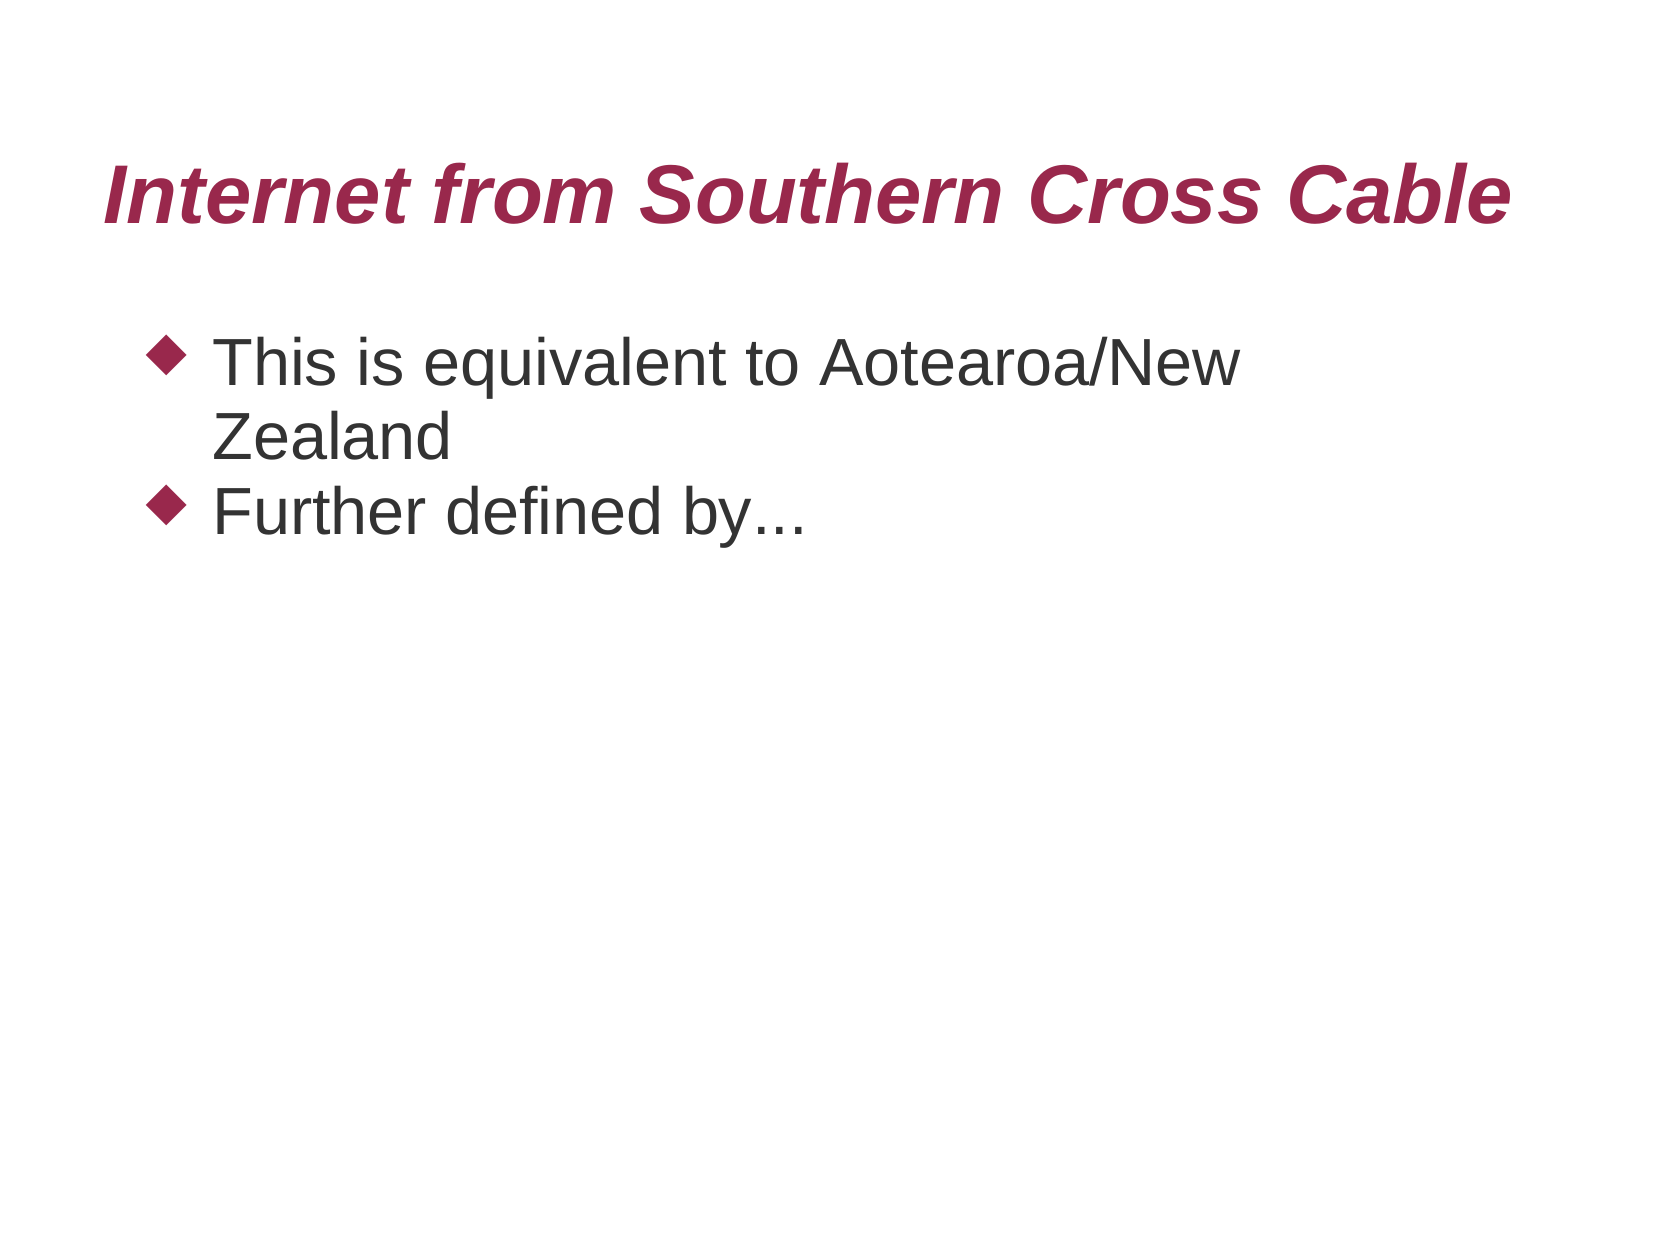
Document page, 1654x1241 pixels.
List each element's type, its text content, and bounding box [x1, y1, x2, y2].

title Internet from Southern Cross Cable [82, 90, 1536, 298]
list This is equivalent to Aotearoa/New Zealand Further defined by... [129, 324, 1489, 975]
